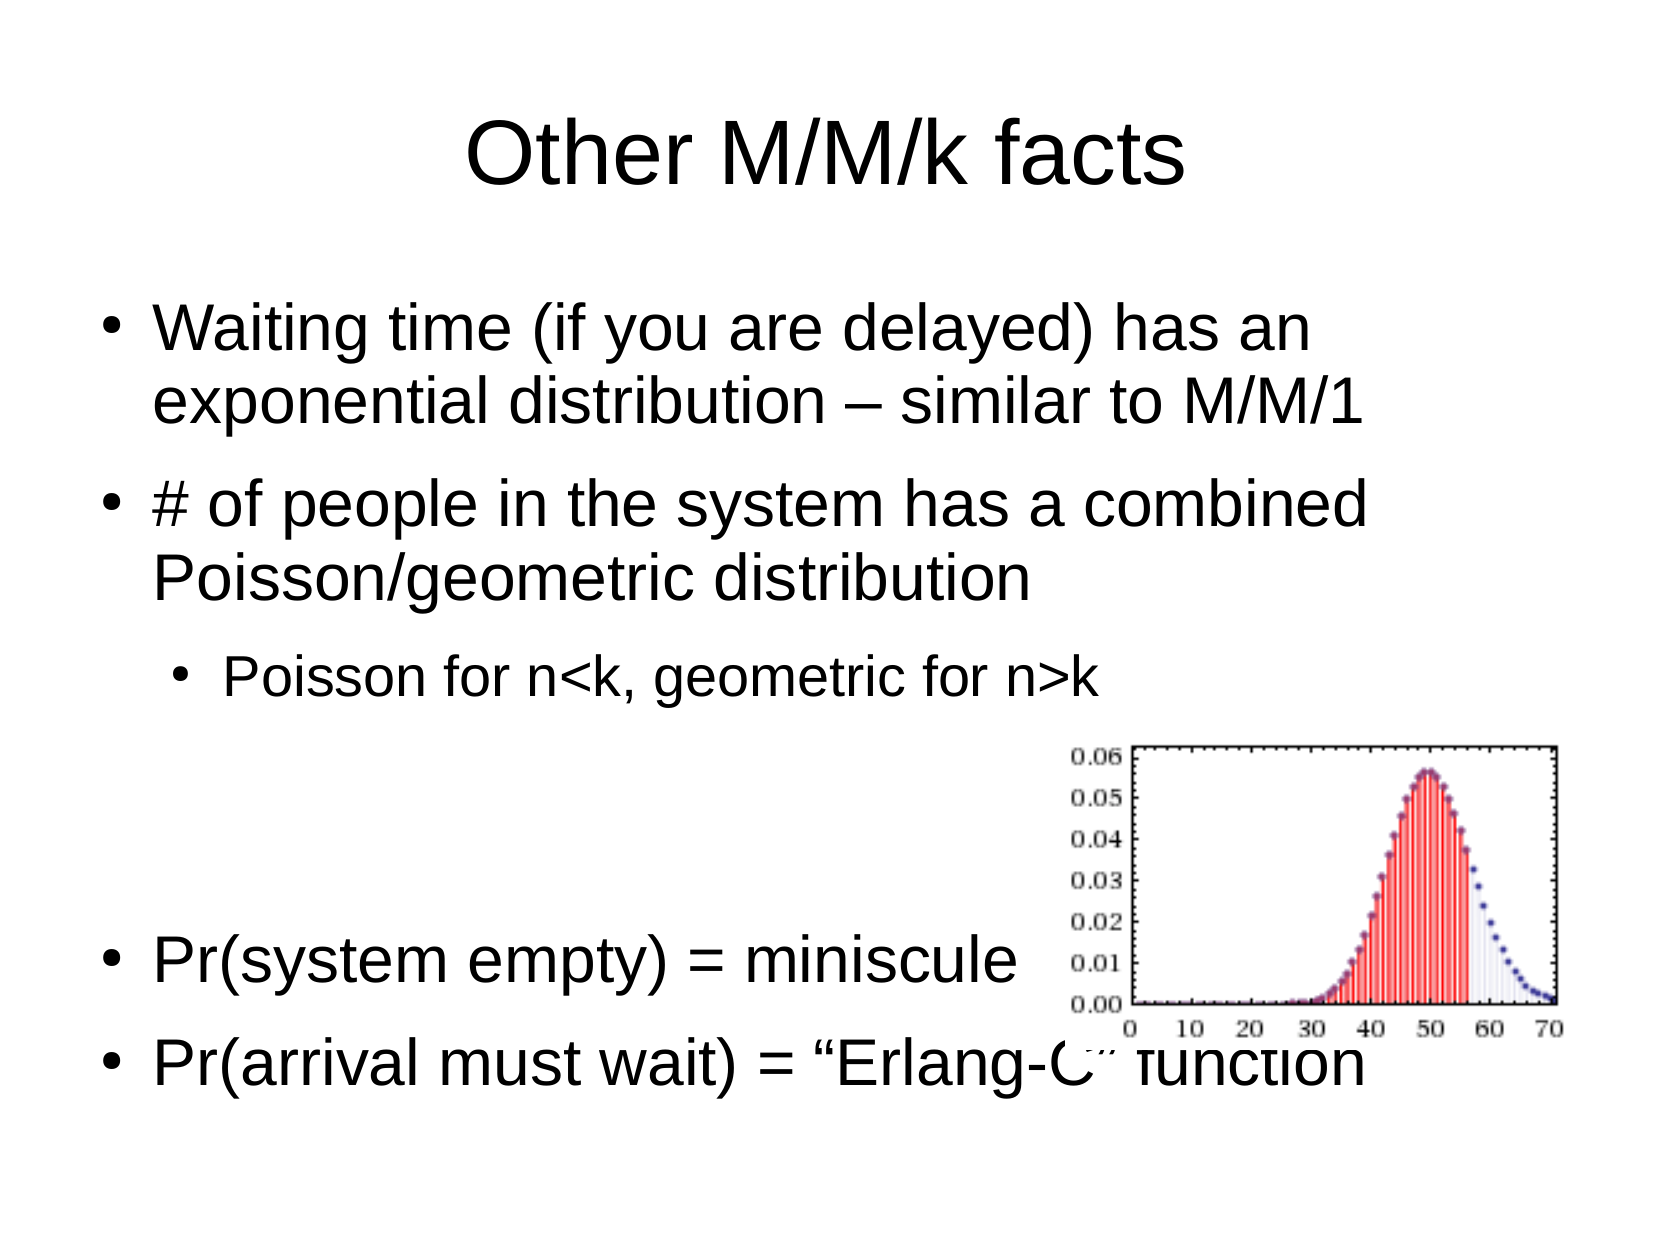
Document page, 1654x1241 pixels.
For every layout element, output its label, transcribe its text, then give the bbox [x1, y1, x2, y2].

picture [1065, 734, 1576, 1051]
title Other M/M/k facts [82, 56, 1571, 250]
list Waiting time (if you are delayed) has an exponential distribution – similar to M/M/1 # of people in the system has a combined Poisson/geometric distribution Poisson for n<k, geometric for n>k Pr(system empty) = miniscule Pr(arrival must wait) = “Erlang-C” function [82, 290, 1571, 1109]
